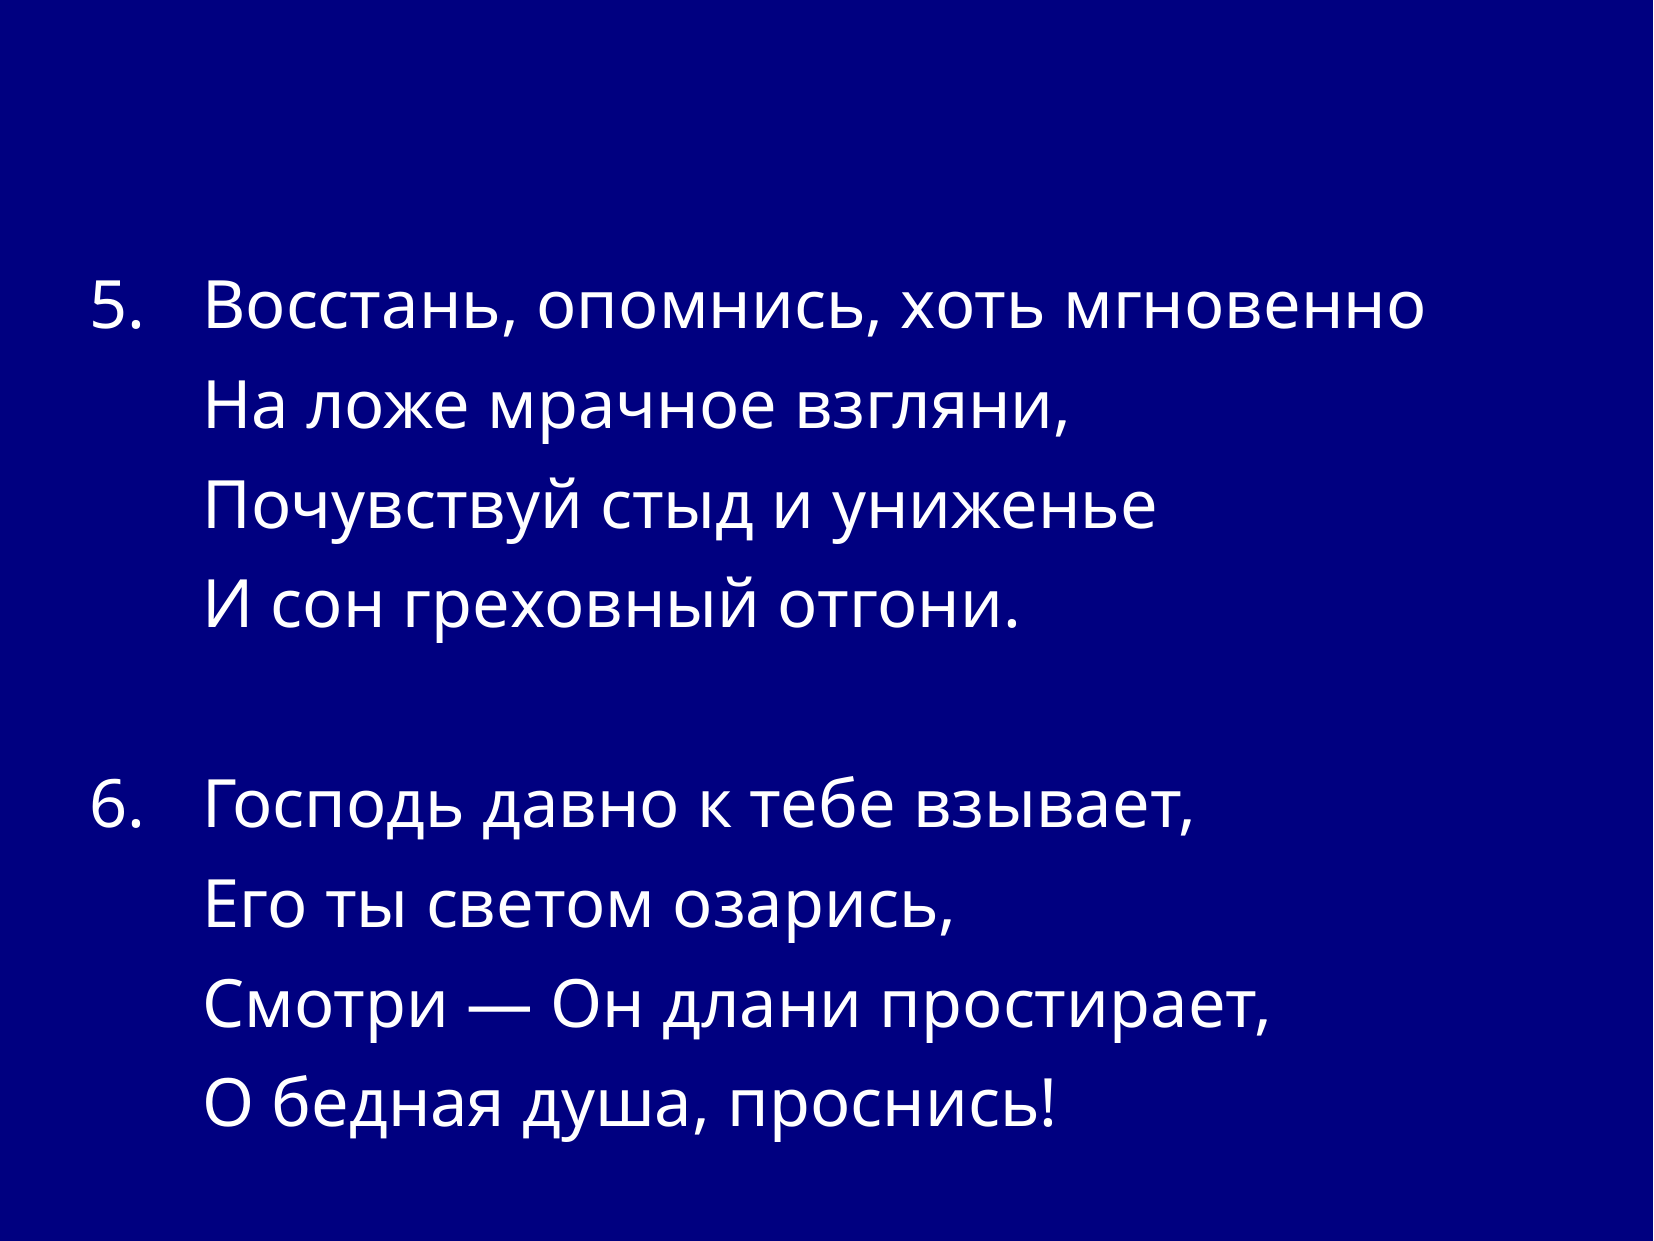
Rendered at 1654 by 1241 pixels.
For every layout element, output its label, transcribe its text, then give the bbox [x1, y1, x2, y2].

text_box 5. Восстань, опомнись, хоть мгновенно На ложе мрачное взгляни, Почувствуй стыд и униженье И сон греховный отгони. 6. Господь давно к тебе взывает, Его ты светом озарись, Смотри — Он длани простирает, О бедная душа, проснись! [75, 150, 1576, 1163]
